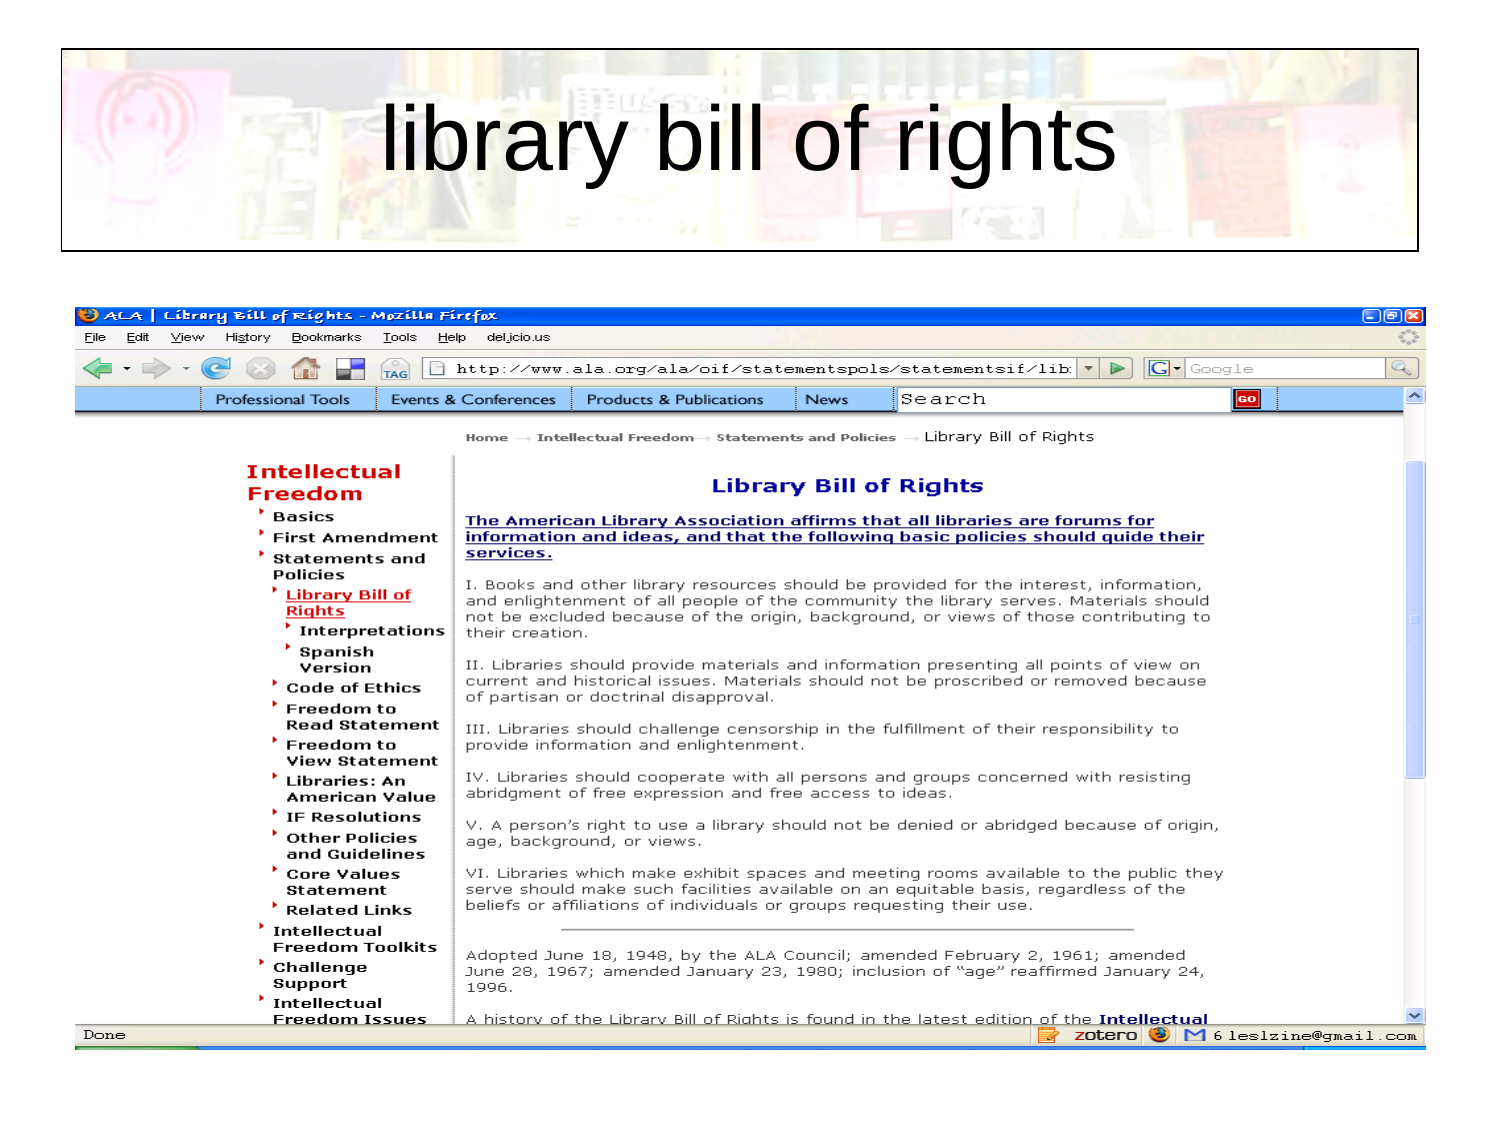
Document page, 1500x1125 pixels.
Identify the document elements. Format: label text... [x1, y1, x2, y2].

title library bill of rights [75, 45, 1426, 233]
picture [62, 50, 1418, 250]
picture [75, 307, 1426, 1051]
